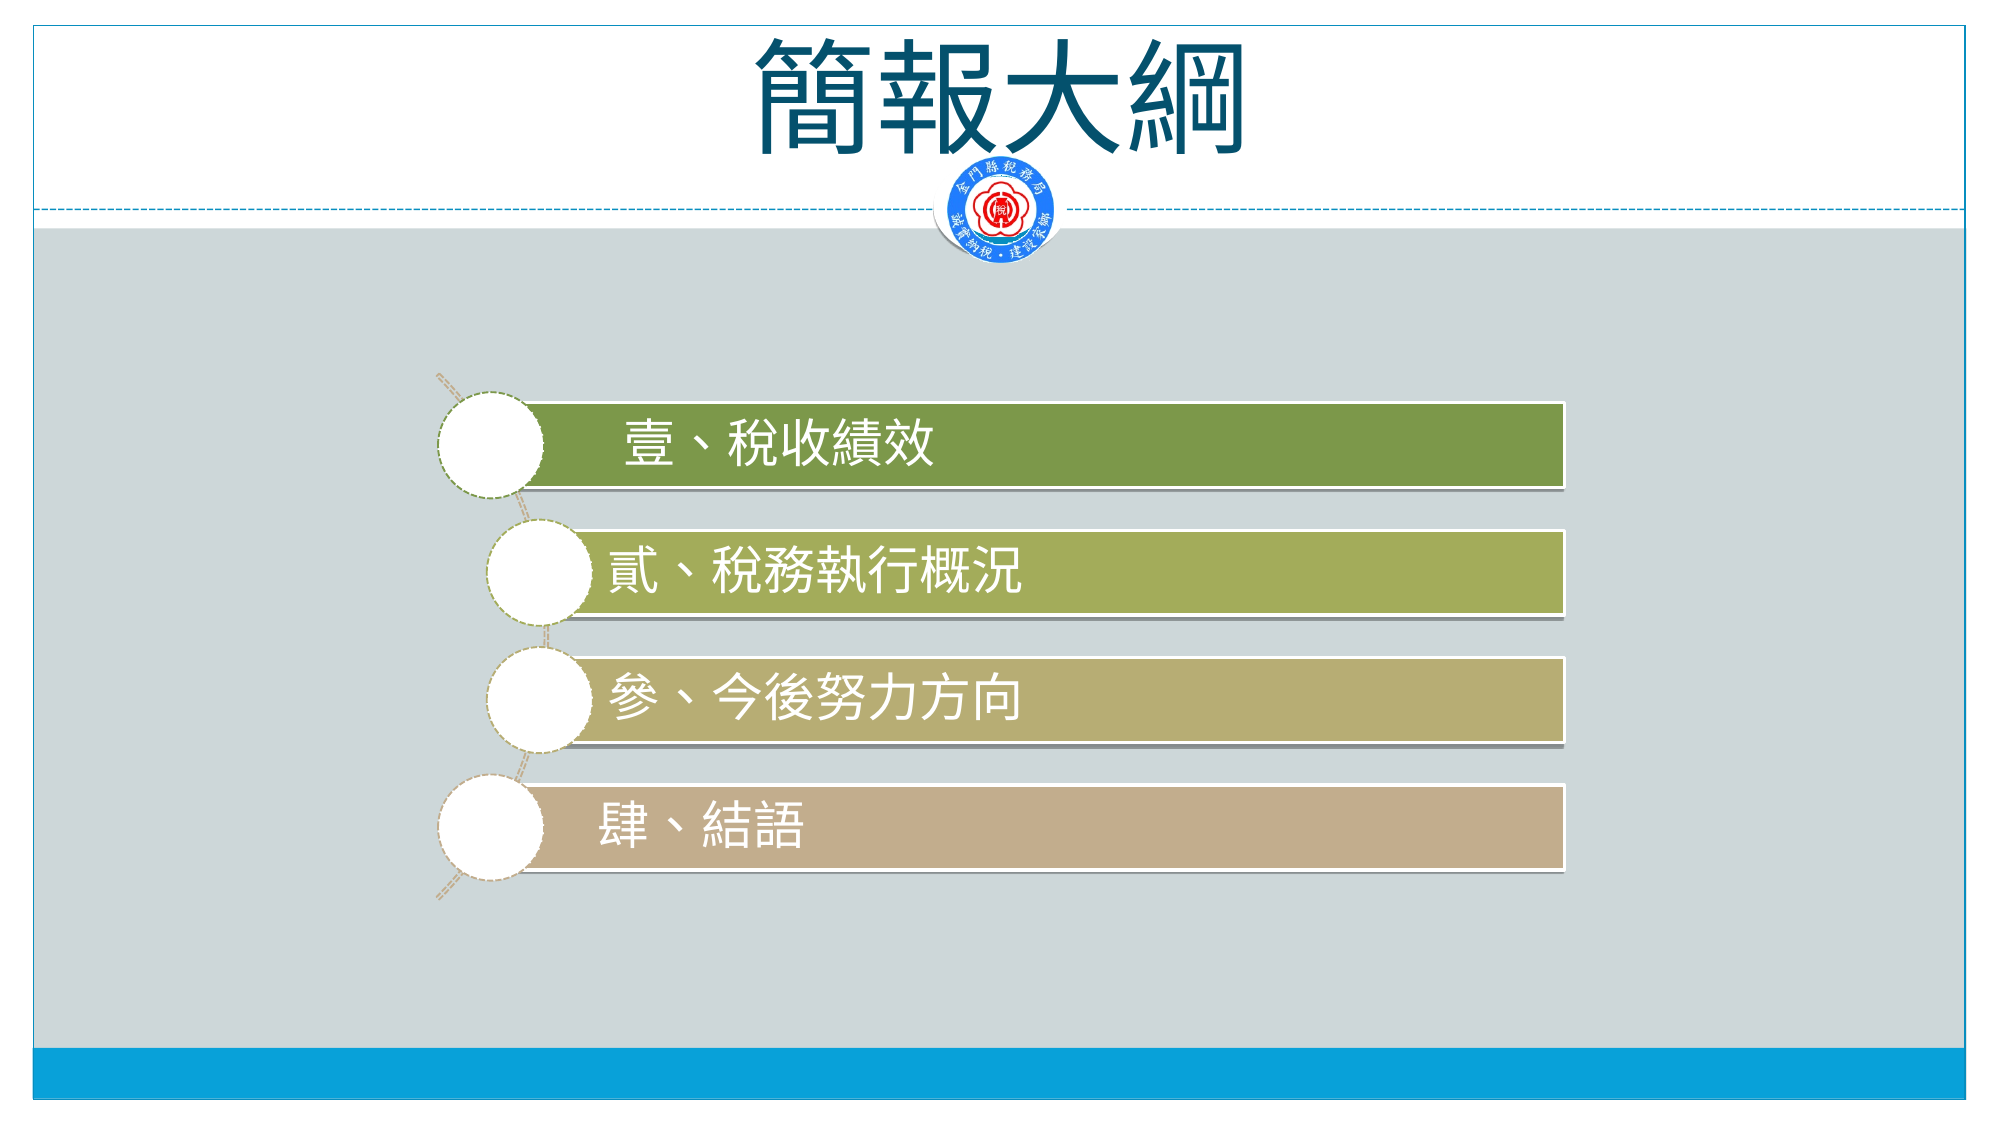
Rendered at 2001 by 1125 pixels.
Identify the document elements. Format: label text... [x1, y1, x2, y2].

text_box 肆、結語 [525, 785, 1565, 870]
text_box 貳、稅務執行概況 [572, 530, 1565, 616]
text_box [486, 647, 593, 754]
text_box [438, 392, 545, 499]
text_box 簡報大綱 [0, 12, 2000, 178]
text_box [438, 774, 545, 881]
text_box [486, 519, 593, 626]
text_box 壹、稅收績效 [524, 402, 1565, 488]
text_box 參、今後努力方向 [573, 657, 1565, 743]
picture [947, 156, 1054, 263]
